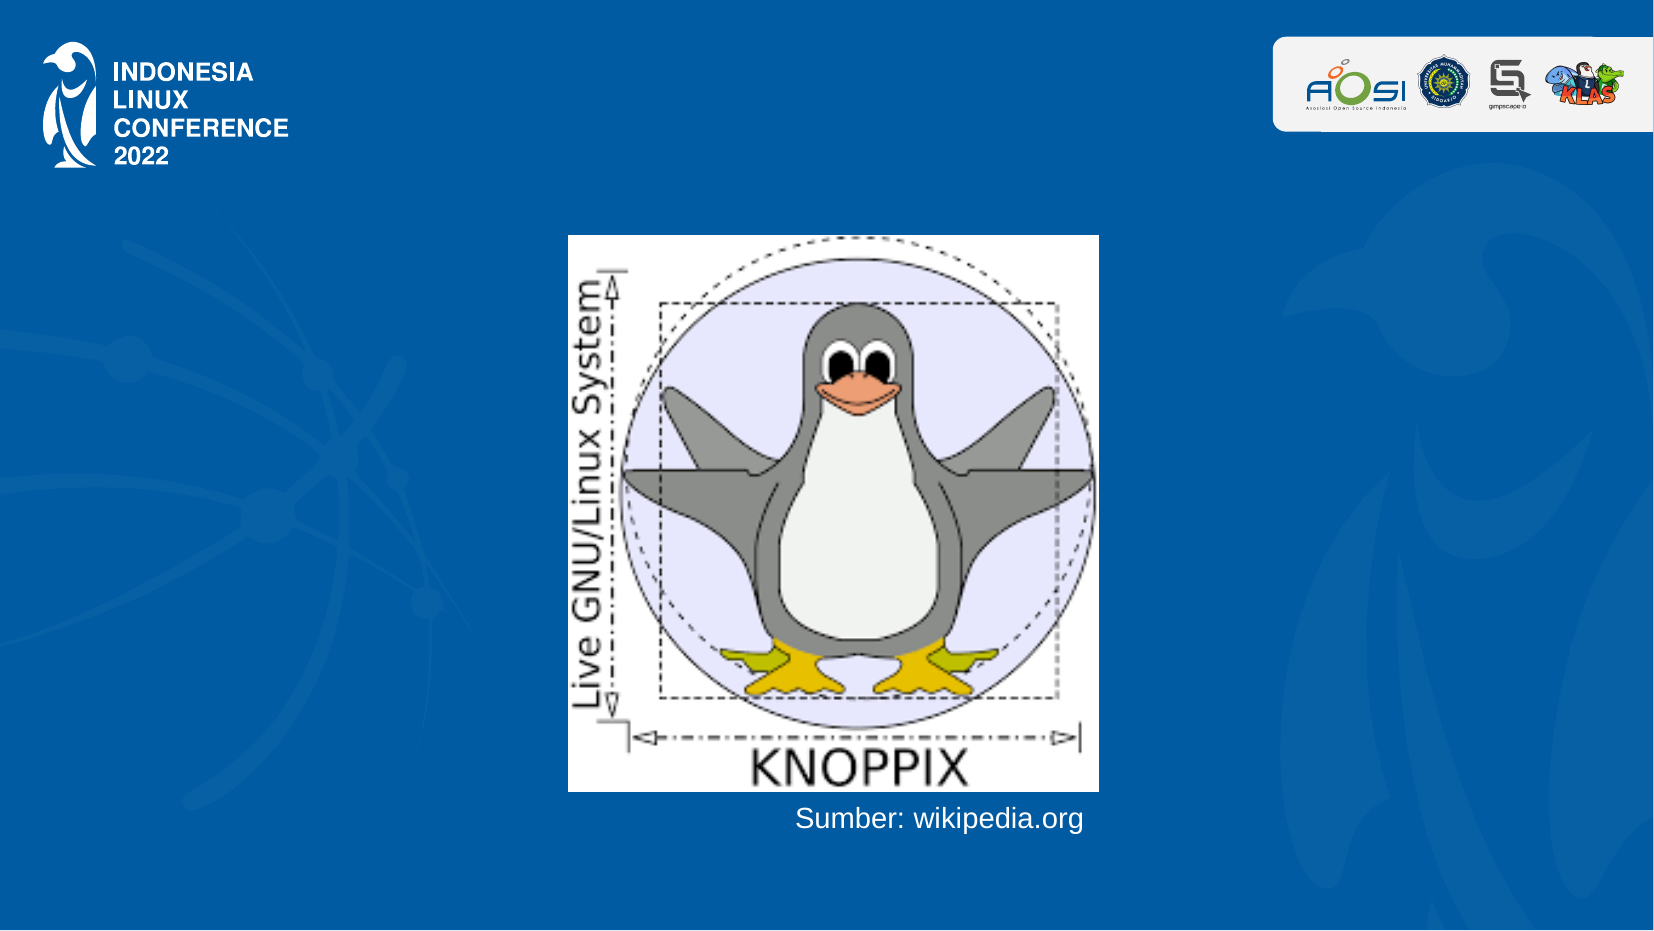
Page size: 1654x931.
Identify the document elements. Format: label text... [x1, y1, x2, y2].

text_box Sumber: wikipedia.org [780, 795, 1100, 843]
picture [1417, 54, 1471, 108]
picture [568, 235, 1099, 792]
picture [1545, 62, 1624, 105]
